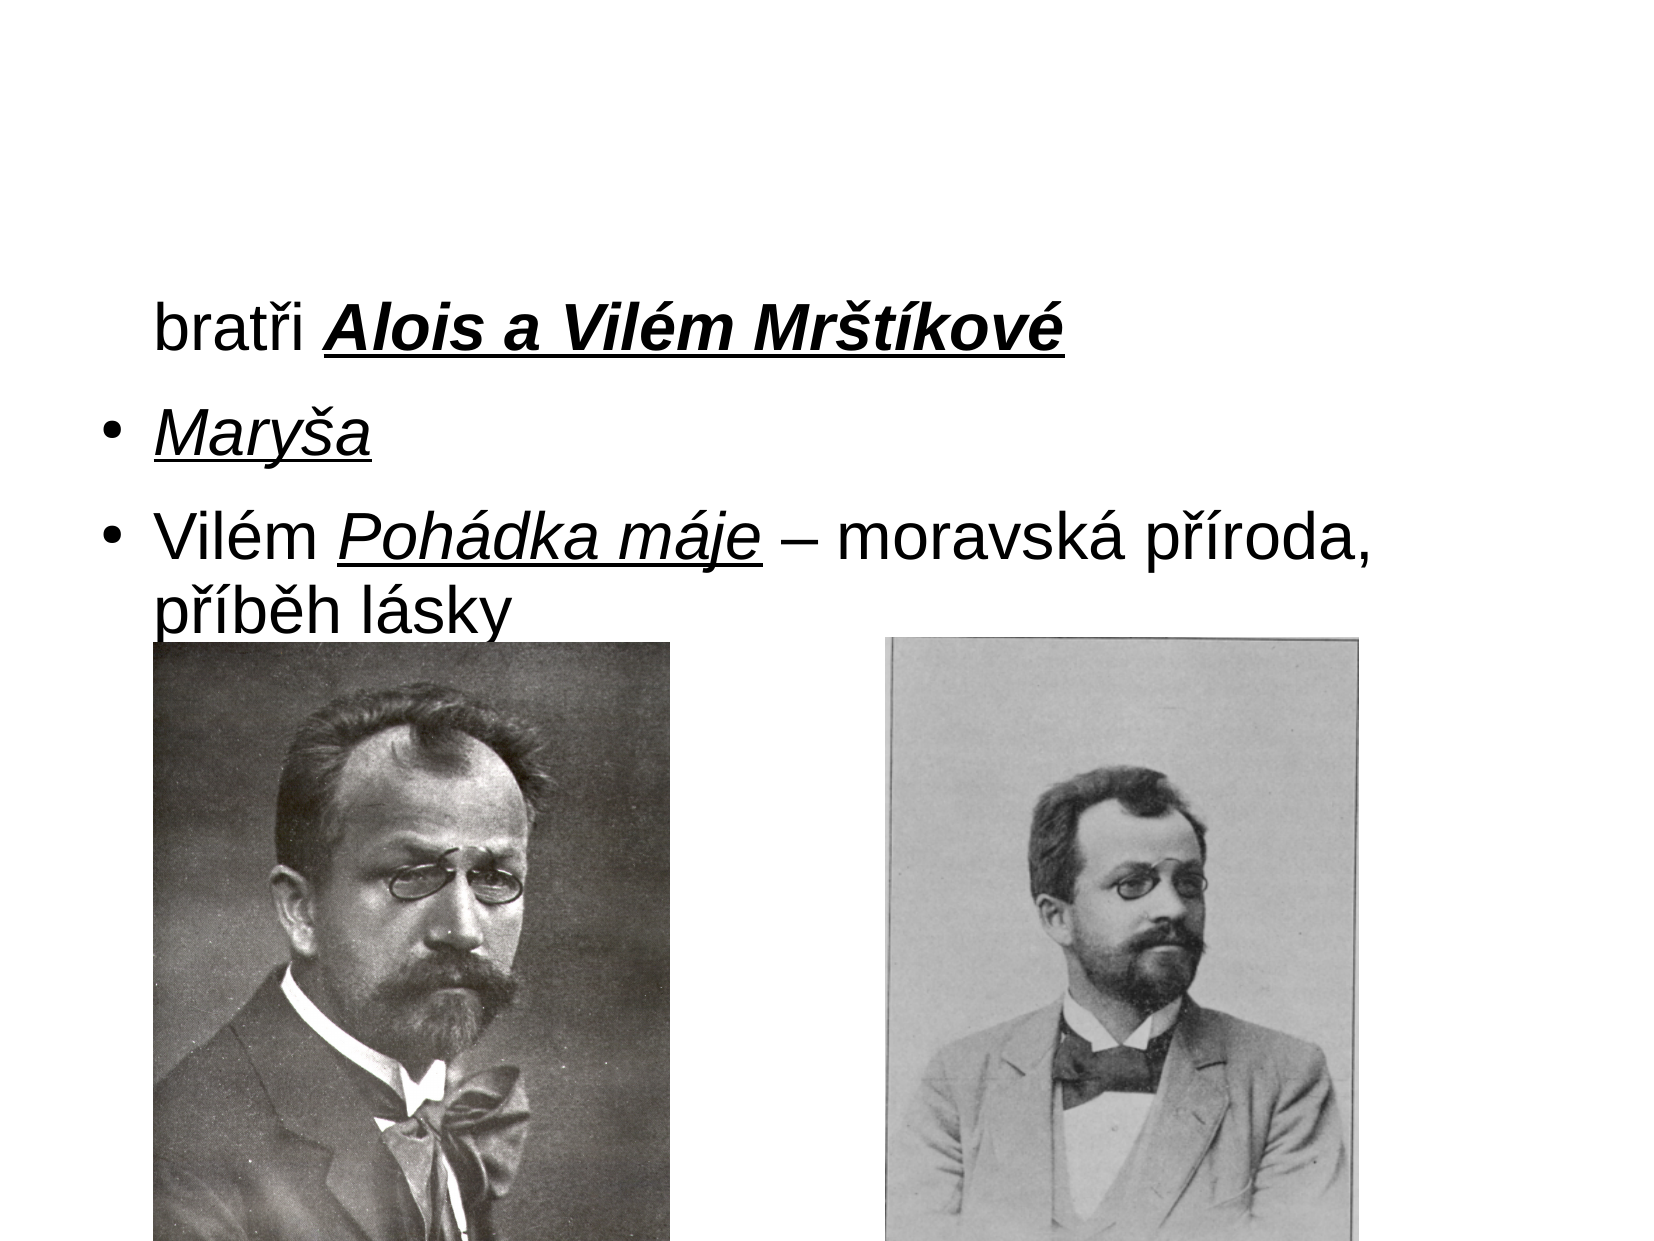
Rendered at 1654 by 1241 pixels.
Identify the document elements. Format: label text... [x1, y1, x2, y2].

picture [885, 637, 1359, 1241]
list bratři Alois a Vilém Mrštíkové Maryša Vilém Pohádka máje – moravská příroda, příběh lásky [82, 290, 1571, 1109]
picture [153, 642, 670, 1241]
